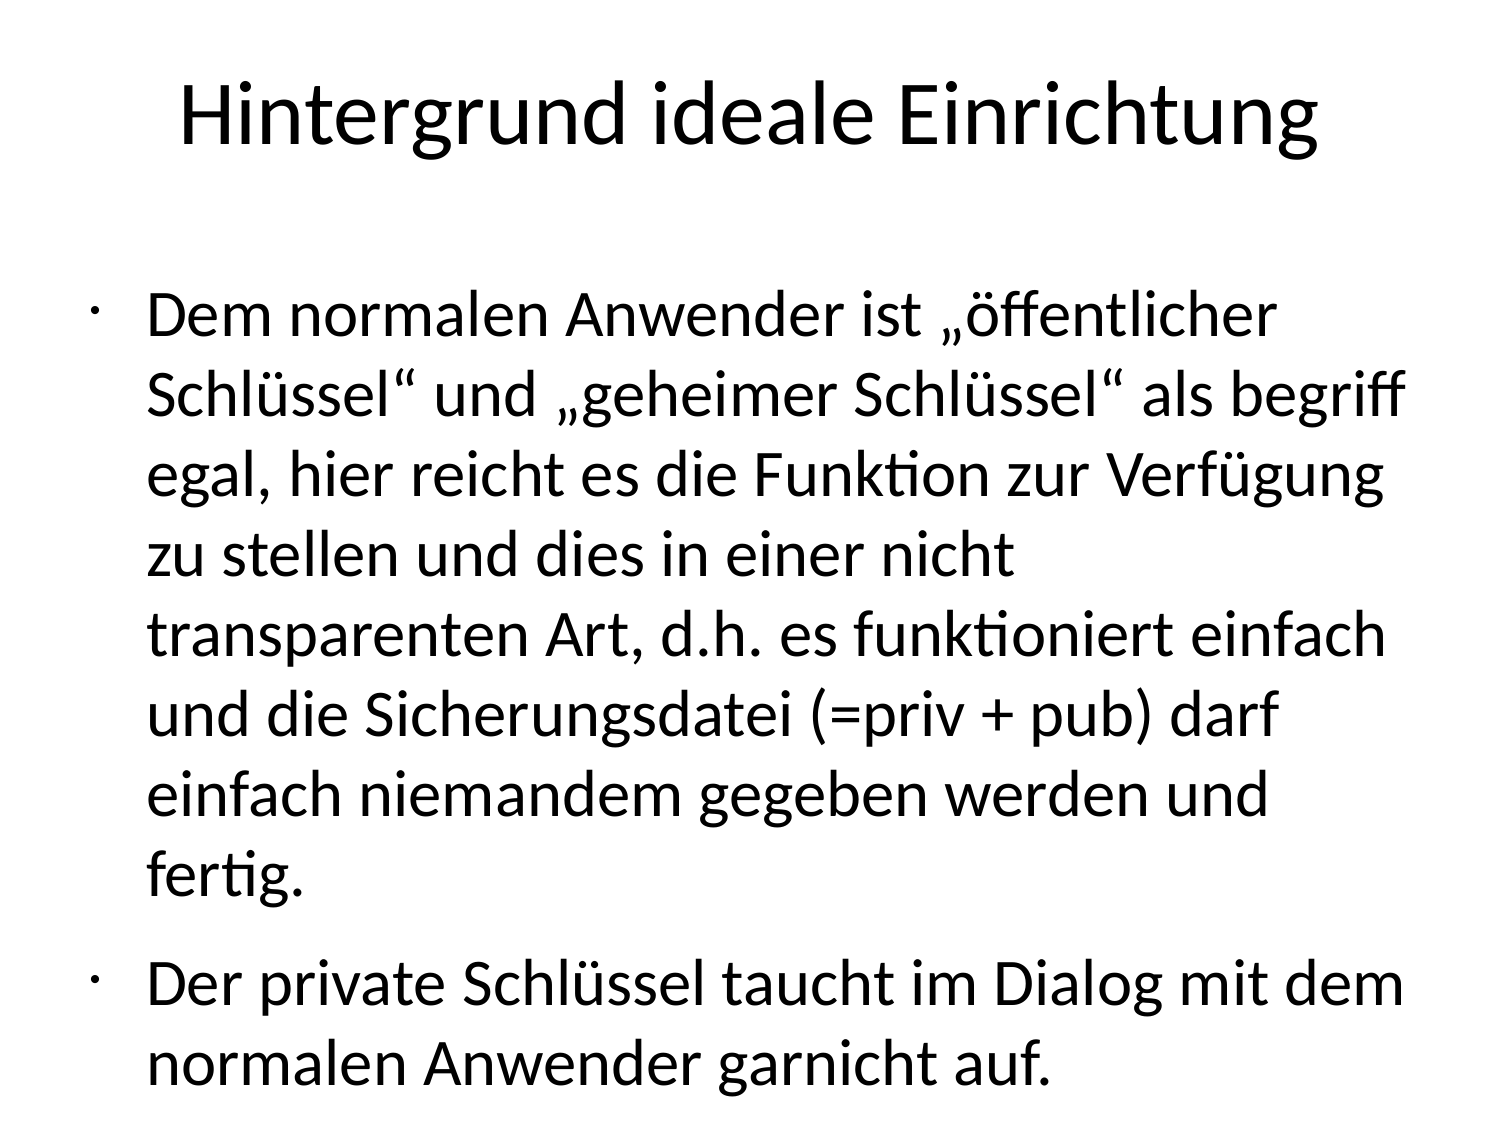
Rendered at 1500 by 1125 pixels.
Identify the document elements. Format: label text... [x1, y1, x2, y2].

title Hintergrund ideale Einrichtung [75, 45, 1425, 233]
list Dem normalen Anwender ist „öffentlicher Schlüssel“ und „geheimer Schlüssel“ als begriff egal, hier reicht es die Funktion zur Verfügung zu stellen und dies in einer nicht transparenten Art, d.h. es funktioniert einfach und die Sicherungsdatei (=priv + pub) darf einfach niemandem gegeben werden und fertig. Der private Schlüssel taucht im Dialog mit dem normalen Anwender garnicht auf. Profi-Modus sollte erlaubt sein, d.h. wenn man will dann umstellen auf Profi-Modus, dieser ist dann ähnlich wie jetzt, also Priv, Pub, Nerdig  [75, 262, 1425, 1005]
